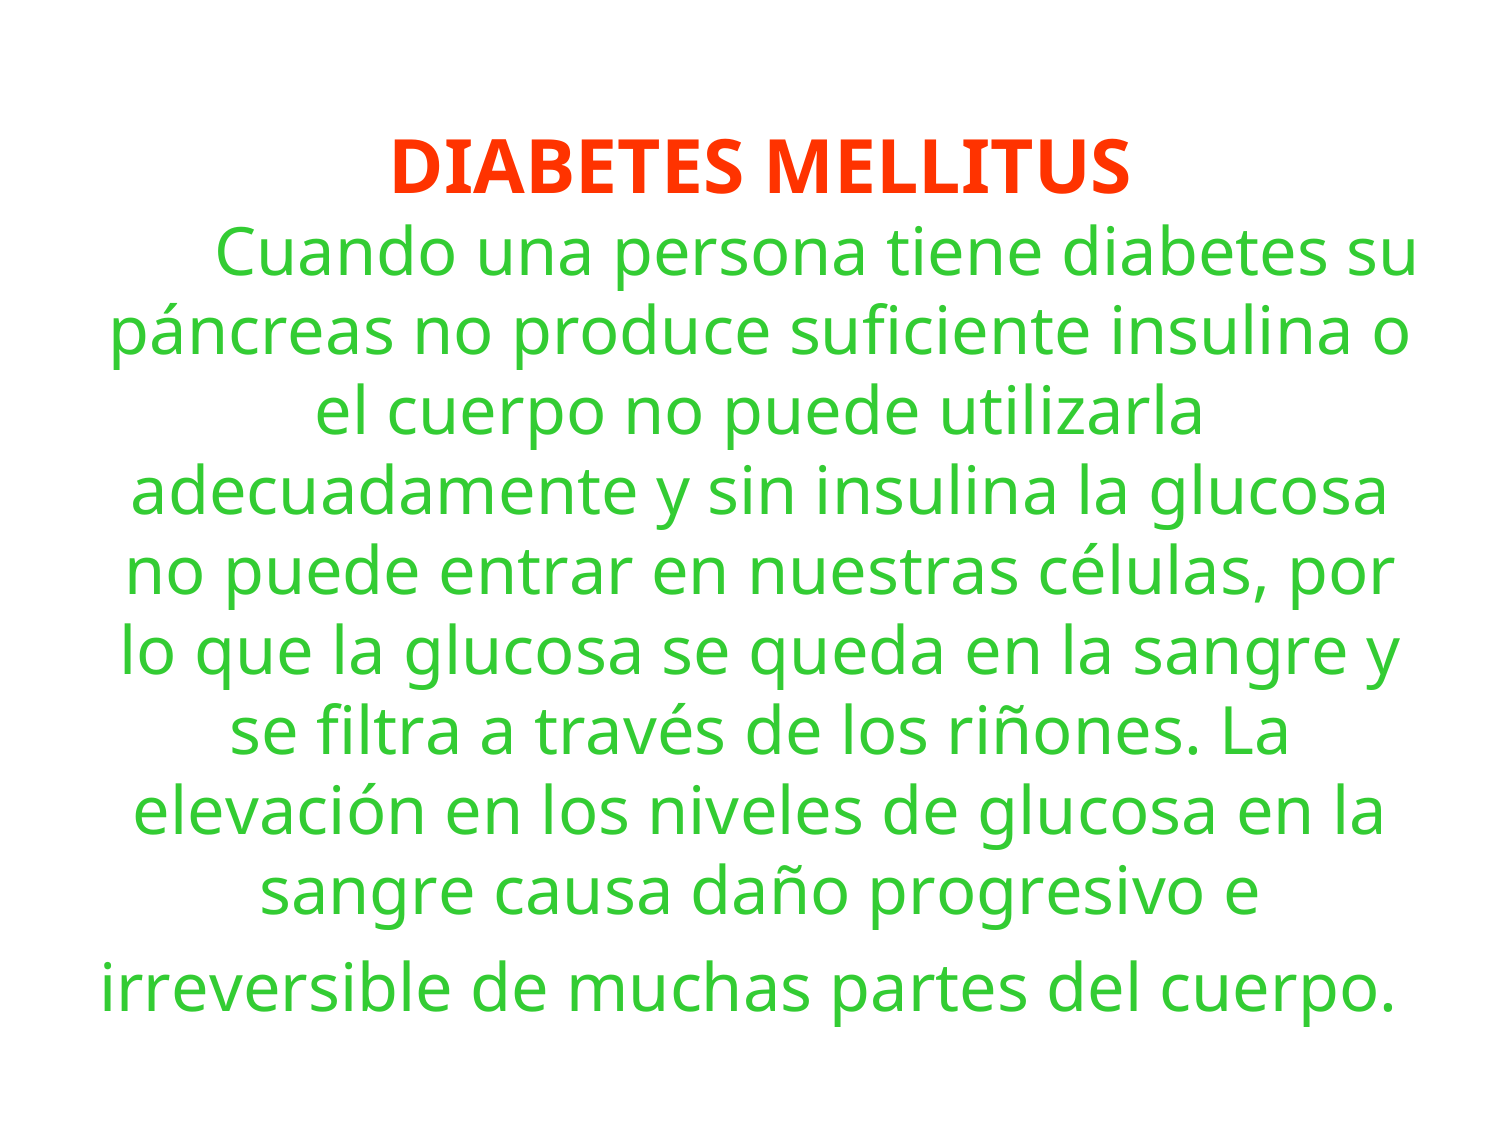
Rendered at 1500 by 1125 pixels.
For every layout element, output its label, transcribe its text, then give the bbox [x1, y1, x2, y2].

title DIABETES MELLITUS Cuando una persona tiene diabetes su páncreas no produce suficiente insulina o el cuerpo no puede utilizarla adecuadamente y sin insulina la glucosa no puede entrar en nuestras células, por lo que la glucosa se queda en la sangre y se filtra a través de los riñones. La elevación en los niveles de glucosa en la sangre causa daño progresivo e irreversible de muchas partes del cuerpo. [75, 0, 1447, 1125]
